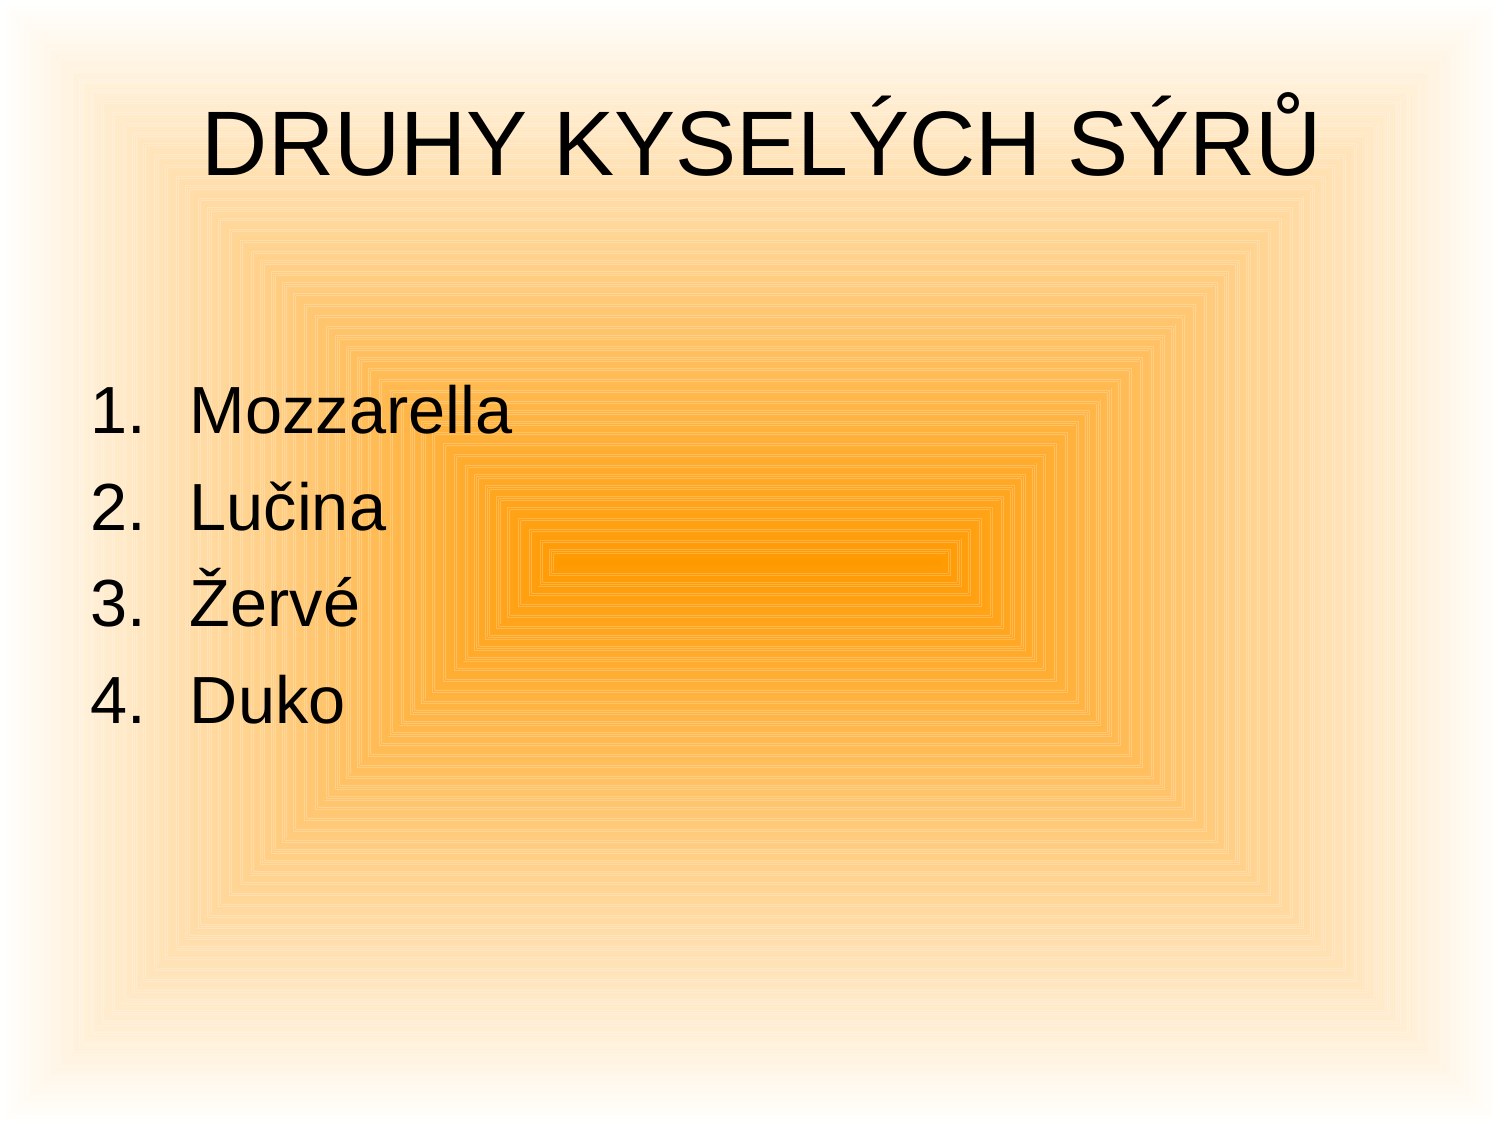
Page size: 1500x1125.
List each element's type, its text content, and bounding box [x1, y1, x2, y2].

list Mozzarella Lučina Žervé Duko [75, 262, 1426, 1006]
title DRUHY KYSELÝCH SÝRŮ [75, 45, 1426, 233]
